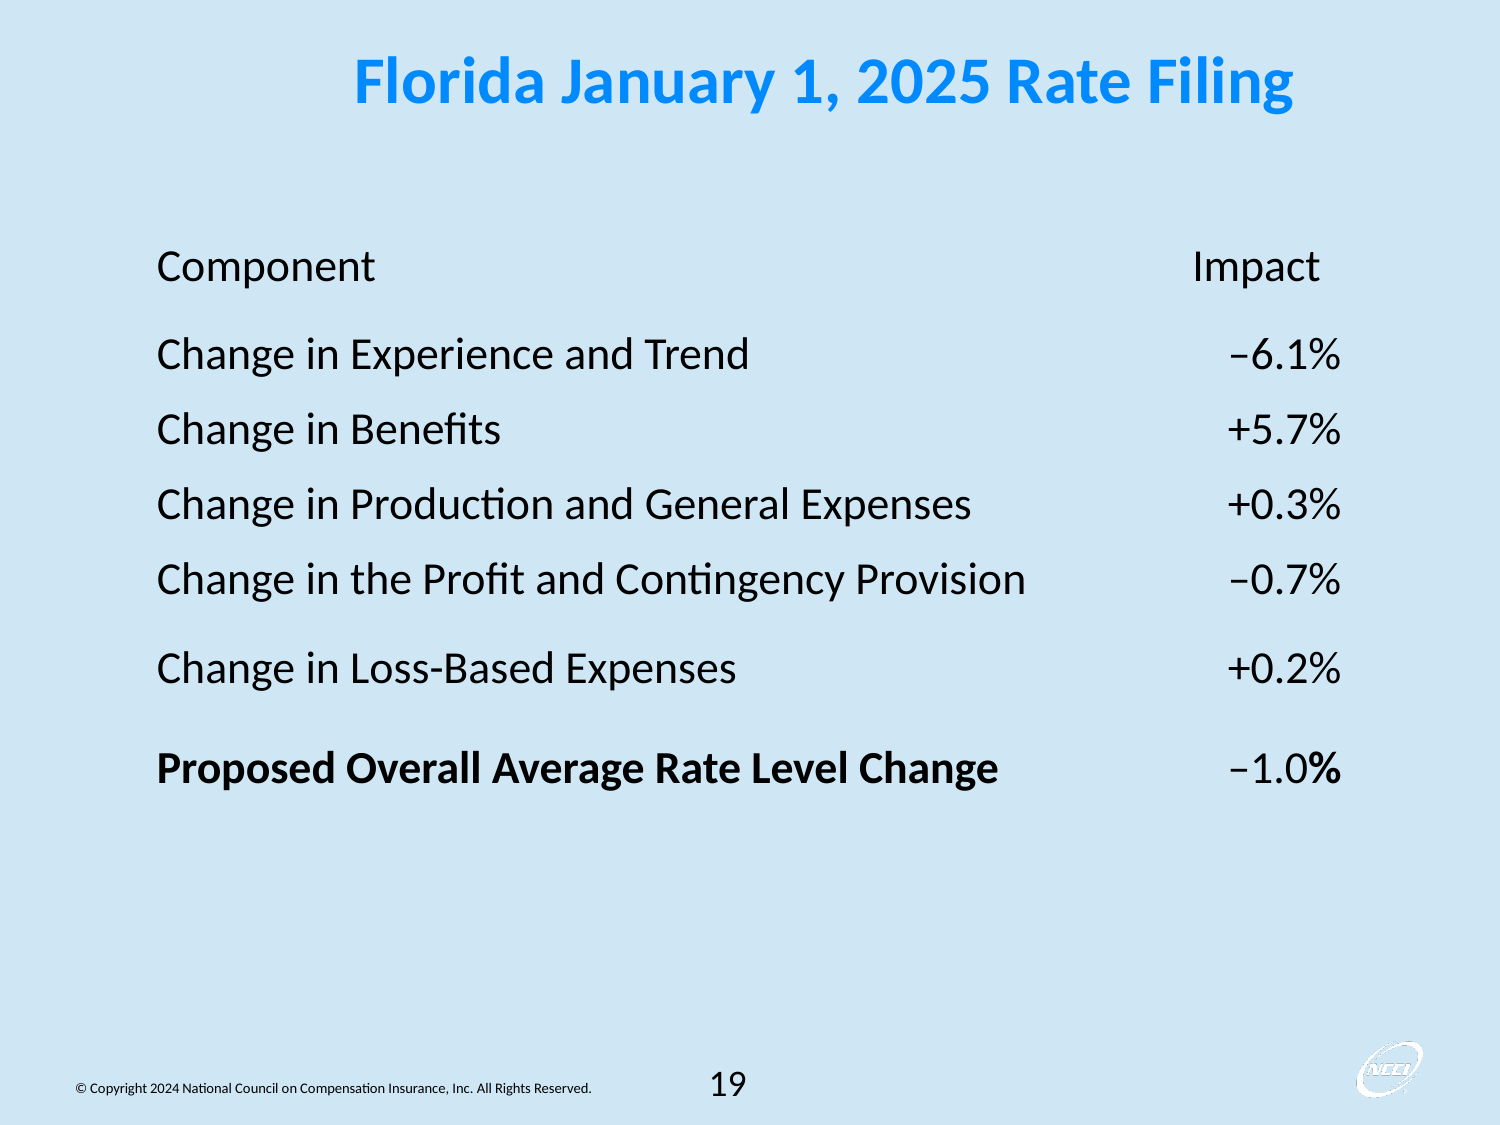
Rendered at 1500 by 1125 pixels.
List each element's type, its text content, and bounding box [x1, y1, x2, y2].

table_cell +5.7% [1113, 401, 1361, 476]
table_cell Change in Experience and Trend [137, 326, 1113, 401]
table_cell +0.3% [1113, 476, 1361, 551]
table_cell –0.7% [1113, 551, 1361, 640]
table_cell +0.2% [1113, 640, 1361, 728]
title Florida January 1, 2025 Rate Filing [75, 29, 1500, 120]
table_cell –1.0% [1113, 728, 1361, 816]
table_cell Change in the Profit and Contingency Provision [137, 551, 1113, 640]
table_cell Proposed Overall Average Rate Level Change [137, 728, 1113, 816]
picture [1352, 1037, 1426, 1100]
table_cell Change in Loss-Based Expenses [137, 640, 1113, 728]
slide_number <number> [693, 1052, 807, 1112]
table_cell –6.1% [1113, 326, 1361, 401]
table_header Impact [1113, 238, 1361, 326]
table_cell Change in Production and General Expenses [137, 476, 1113, 551]
table_header Component [137, 238, 1113, 326]
table_cell Change in Benefits [137, 401, 1113, 476]
